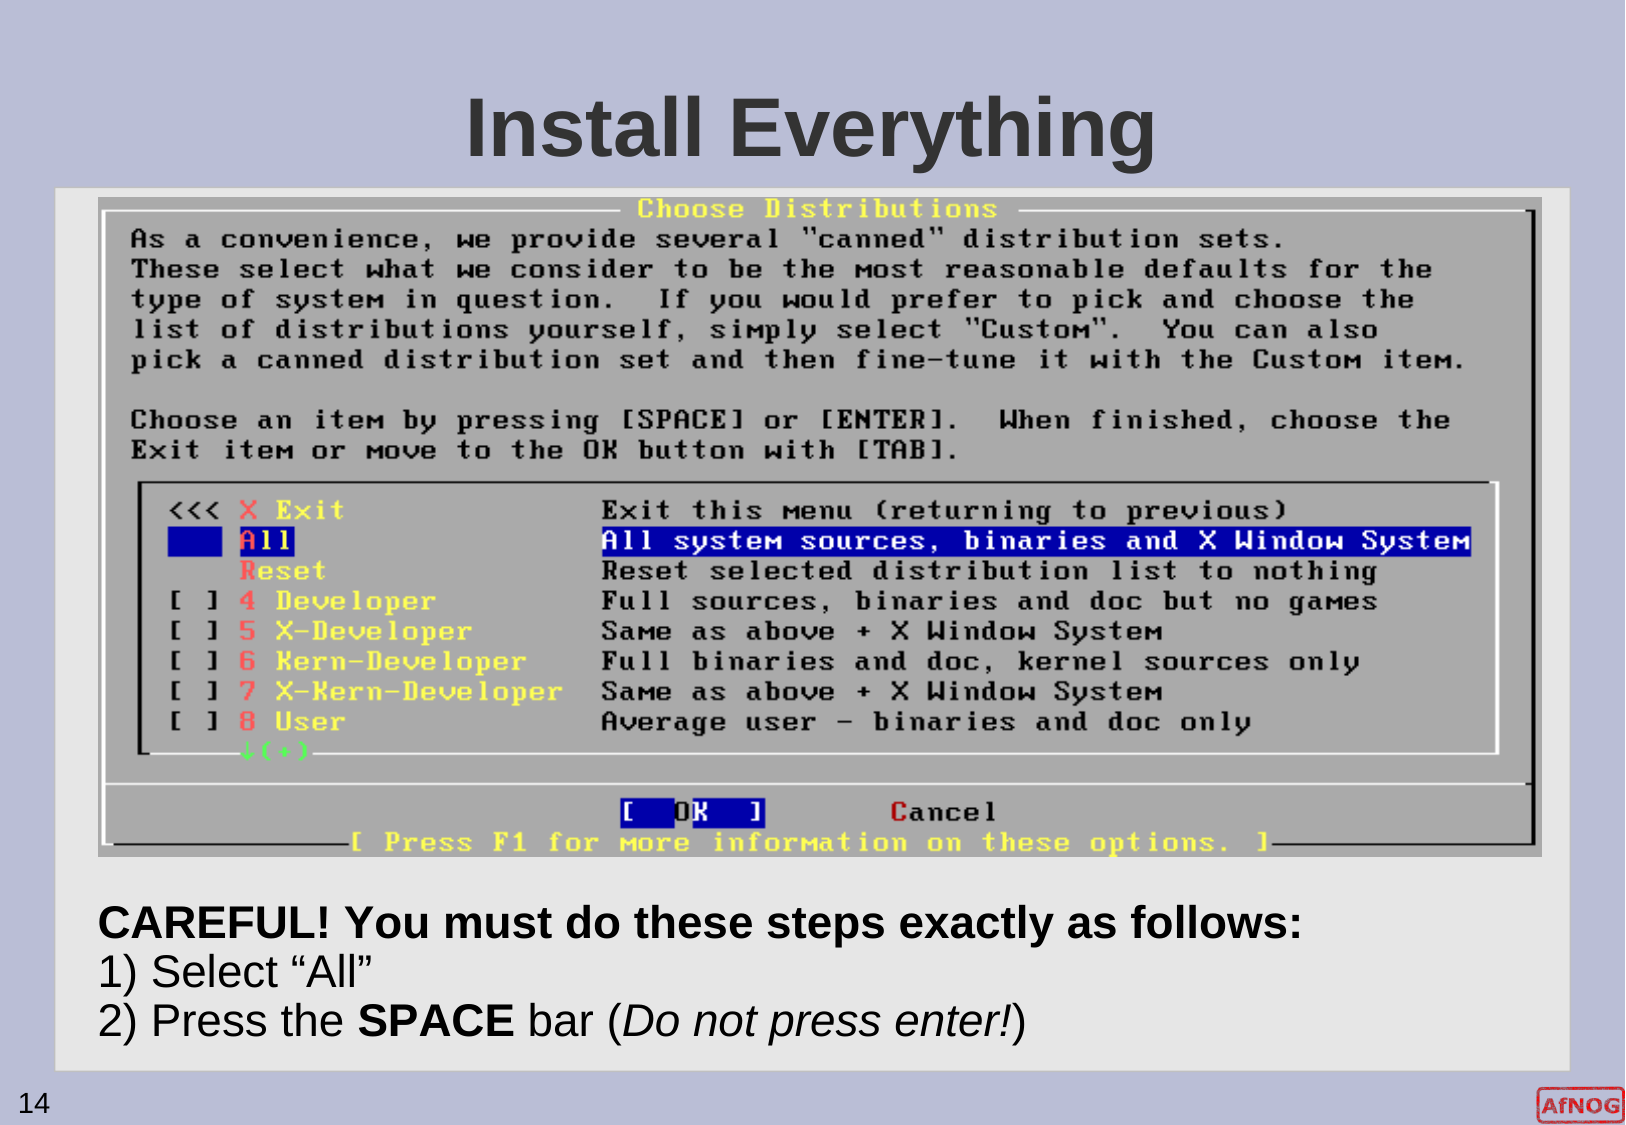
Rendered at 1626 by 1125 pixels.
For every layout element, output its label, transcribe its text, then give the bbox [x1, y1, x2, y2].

list [82, 214, 1560, 1045]
picture [1535, 1085, 1626, 1125]
picture [98, 197, 1542, 857]
text_box CAREFUL! You must do these steps exactly as follows: Select “All” Press the SPACE bar (Do not press enter!) [82, 891, 1530, 1097]
title Install Everything [54, 44, 1571, 215]
